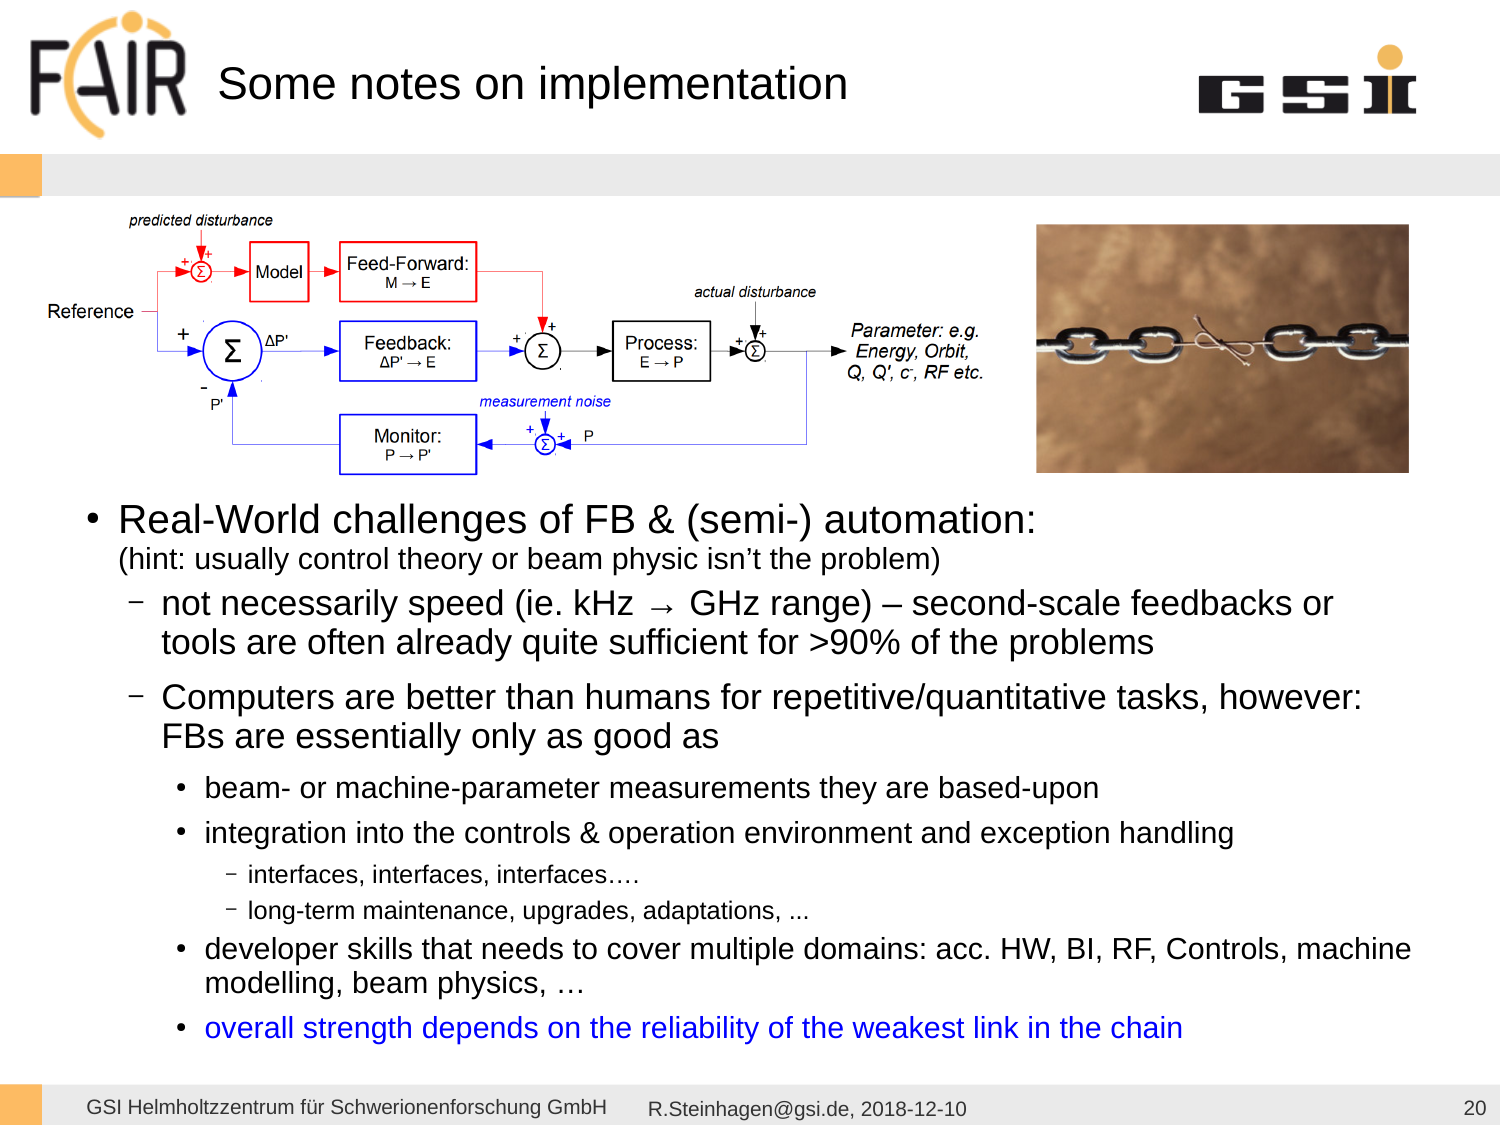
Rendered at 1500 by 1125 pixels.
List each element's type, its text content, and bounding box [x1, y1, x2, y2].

picture [1036, 224, 1409, 473]
picture [1197, 42, 1419, 117]
title Some notes on implementation [217, 20, 1109, 147]
picture [41, 212, 988, 478]
picture [30, 9, 187, 141]
list Real-World challenges of FB & (semi-) automation: (hint: usually control theory or beam physic isn’t the problem) not necessarily speed (ie. kHz → GHz range) – second-scale feedbacks or tools are often already quite sufficient for >90% of the problems Computers are better than humans for repetitive/quantitative tasks, however: FBs are essentially only as good as beam- or machine-parameter measurements they are based-upon integration into the controls & operation environment and exception handling interfaces, interfaces, interfaces…. long-term maintenance, upgrades, adaptations, ... developer skills that needs to cover multiple domains: acc. HW, BI, RF, Controls, machine modelling, beam physics, … overall strength depends on the reliability of the weakest link in the chain [75, 496, 1418, 1052]
